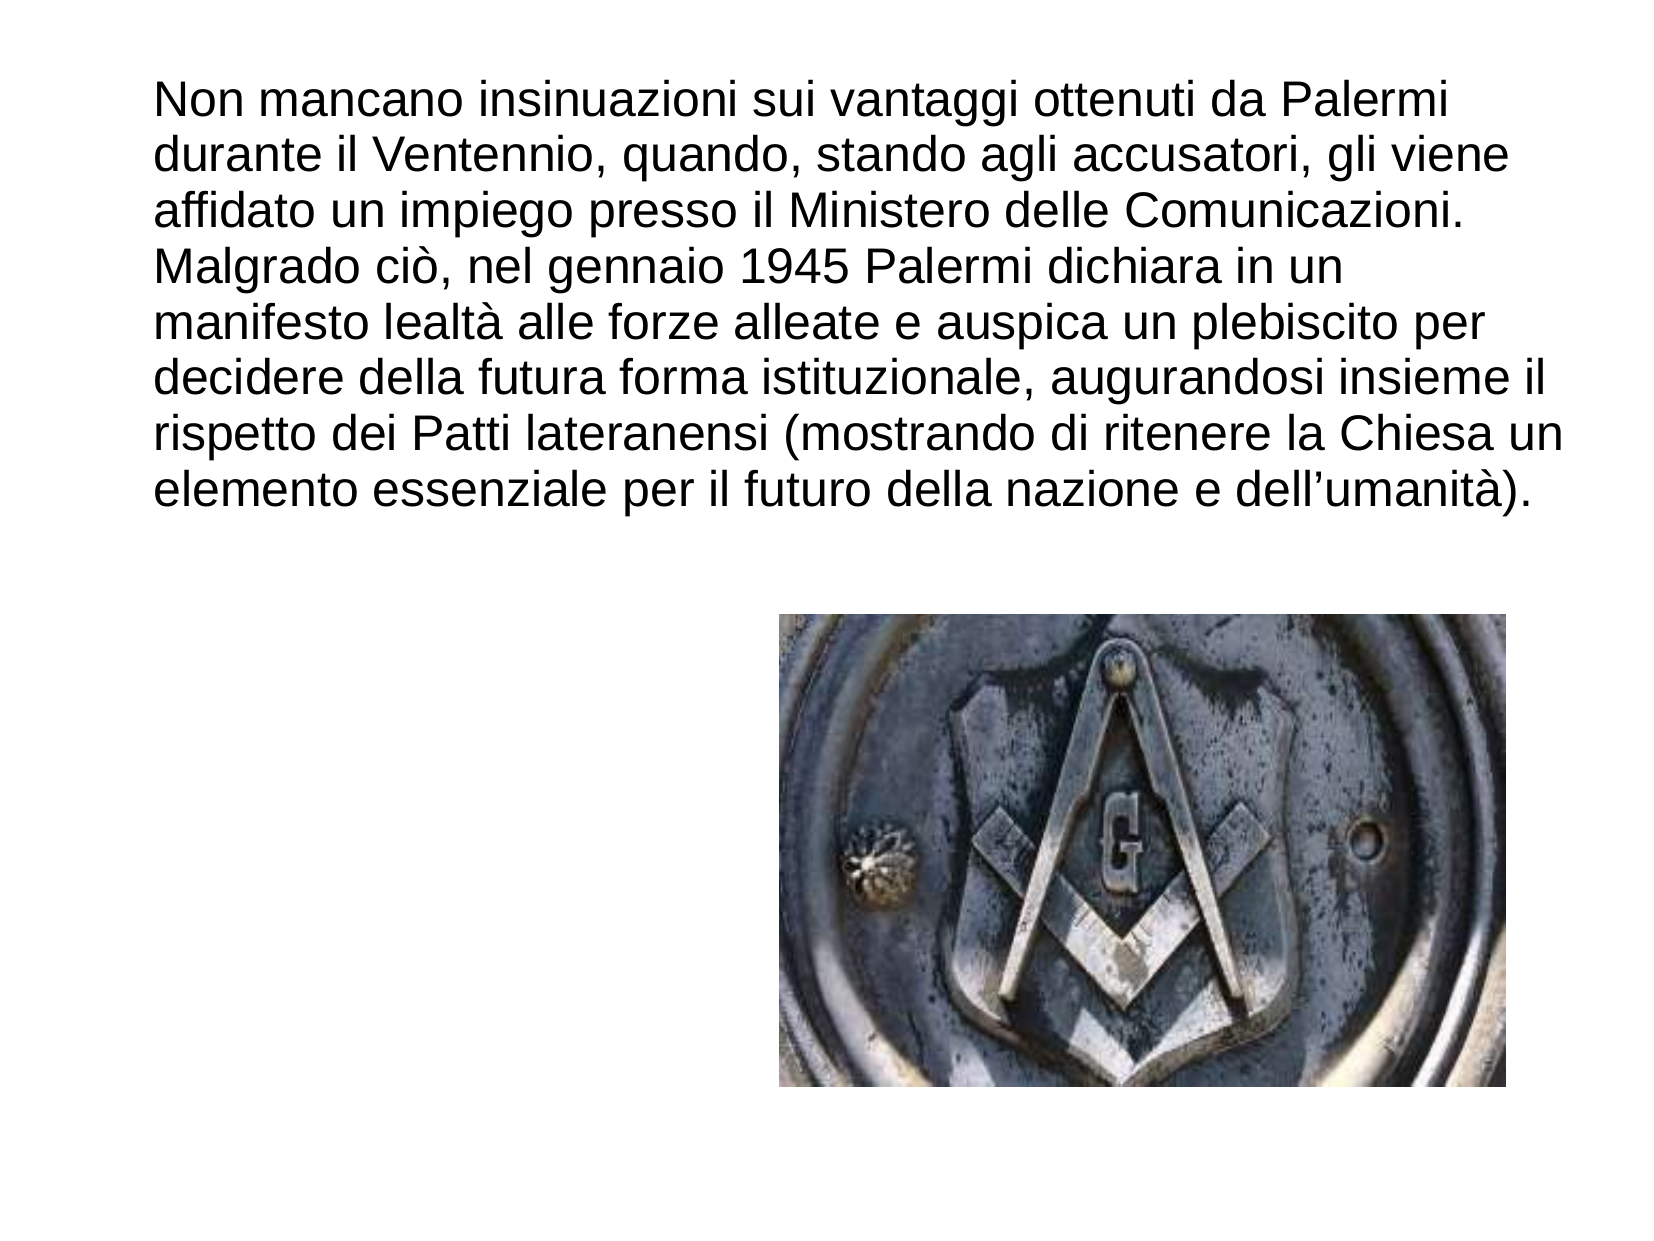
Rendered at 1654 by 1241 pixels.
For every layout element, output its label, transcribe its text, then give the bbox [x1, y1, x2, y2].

list Non mancano insinuazioni sui vantaggi ottenuti da Palermi durante il Ventennio, quando, stando agli accusatori, gli viene affidato un impiego presso il Ministero delle Comunicazioni. Malgrado ciò, nel gennaio 1945 Palermi dichiara in un manifesto lealtà alle forze alleate e auspica un plebiscito per decidere della futura forma istituzionale, augurandosi insieme il rispetto dei Patti lateranensi (mostrando di ritenere la Chiesa un elemento essenziale per il futuro della nazione e dell’umanità). [82, 70, 1571, 1170]
picture [779, 614, 1506, 1087]
